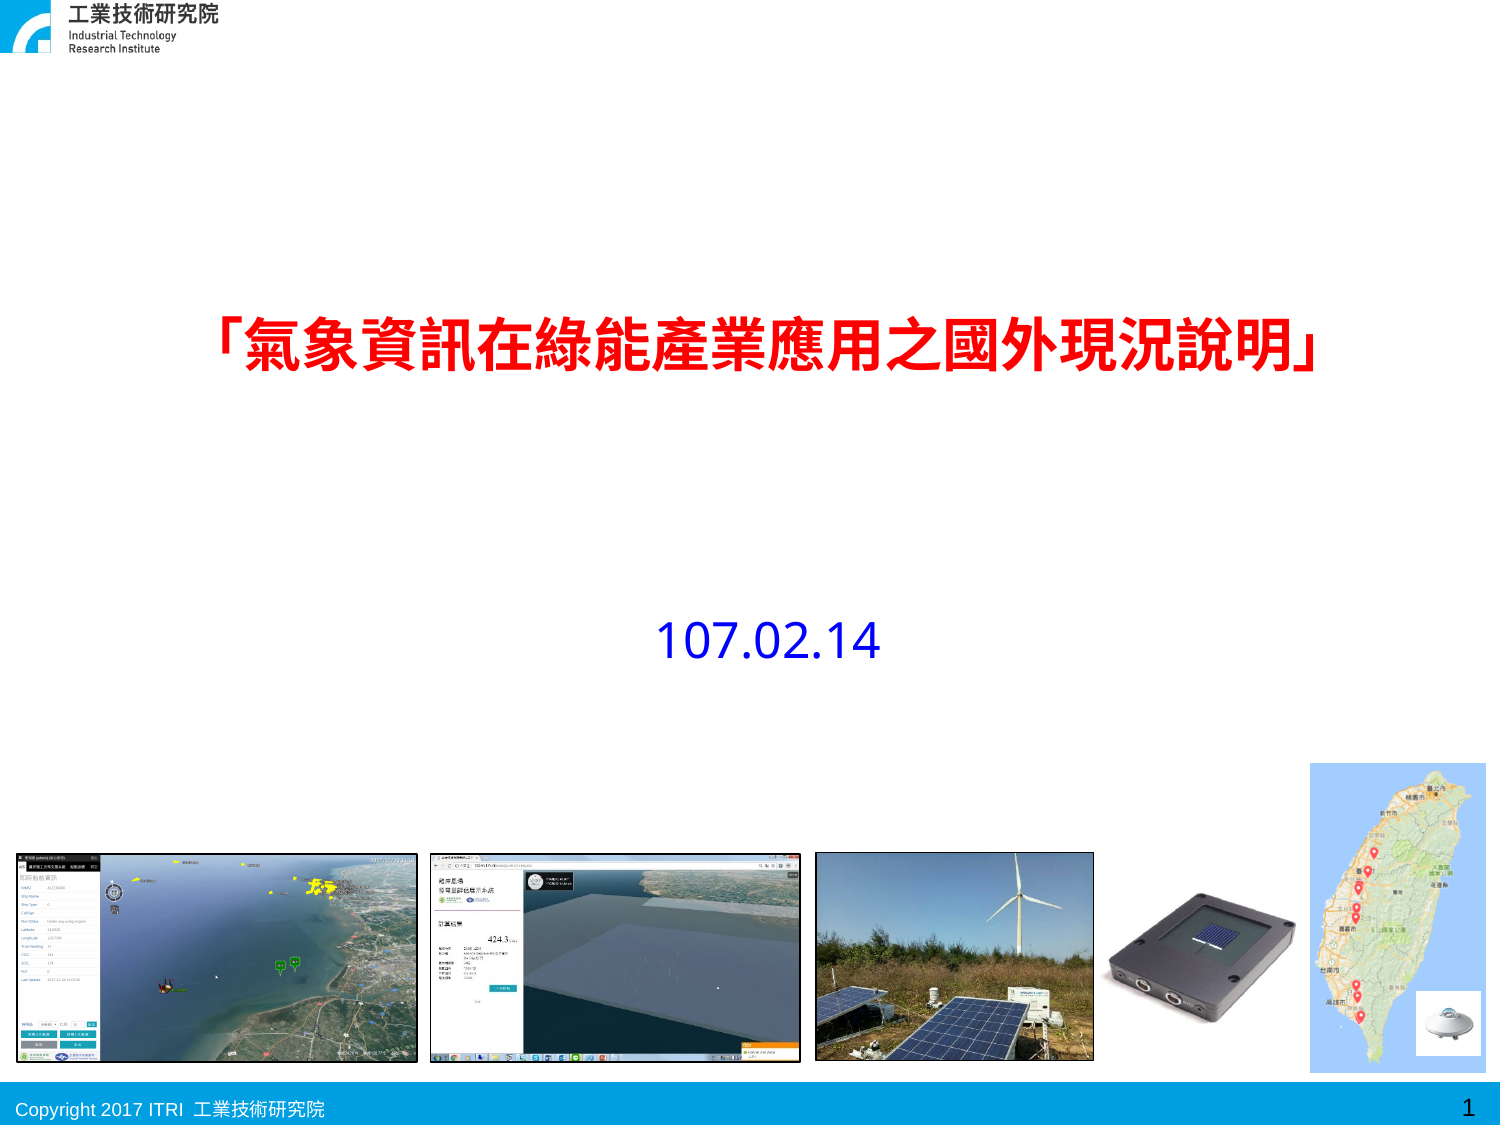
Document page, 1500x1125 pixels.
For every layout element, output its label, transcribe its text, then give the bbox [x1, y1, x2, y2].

picture [817, 853, 1093, 1060]
picture [1094, 887, 1304, 1029]
picture [1310, 763, 1486, 1073]
picture [431, 854, 800, 1062]
text_box 「氣象資訊在綠能產業應用之國外現況說明」 107.02.14 [170, 301, 1366, 676]
picture [17, 854, 417, 1062]
